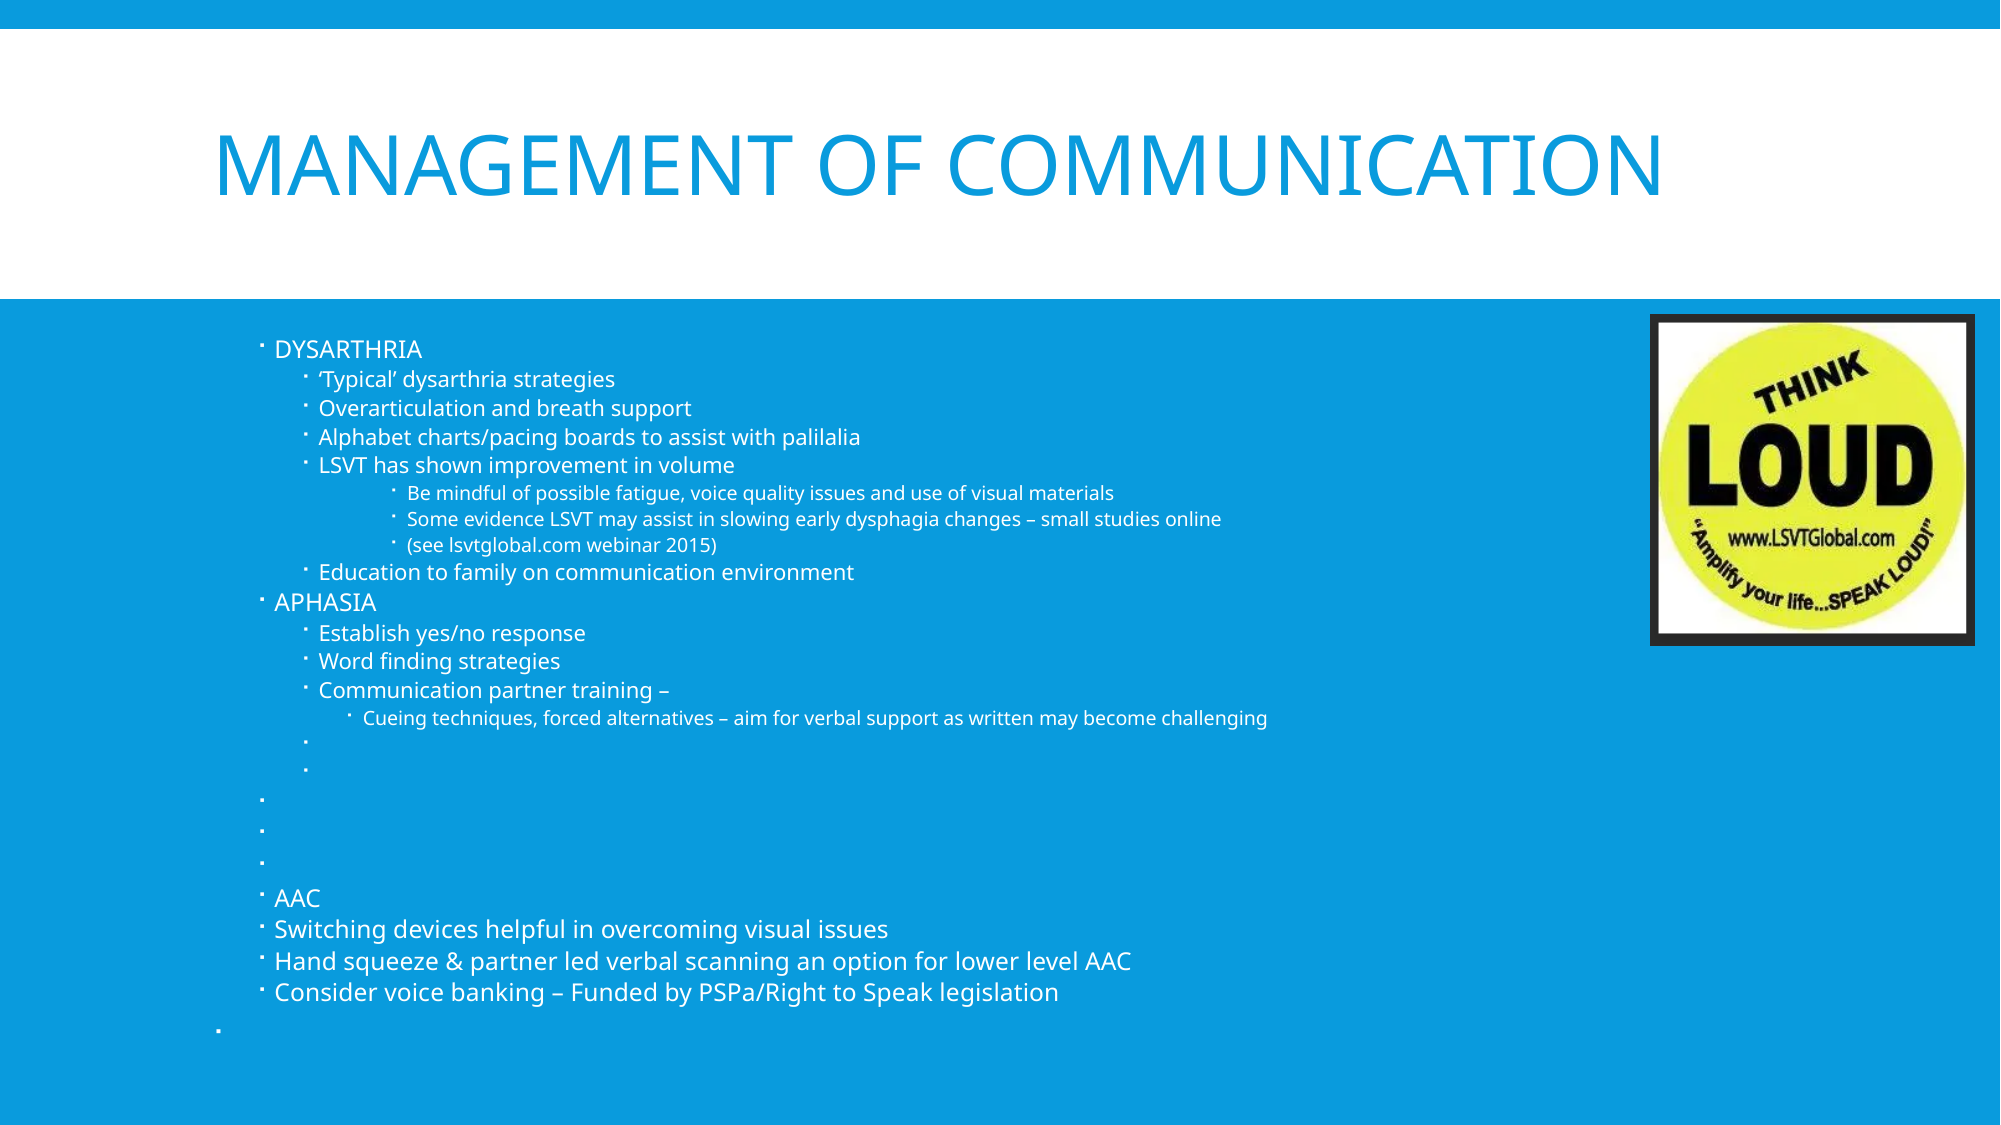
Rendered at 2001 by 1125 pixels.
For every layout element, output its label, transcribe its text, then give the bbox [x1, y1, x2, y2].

list DYSARTHRIA ‘Typical’ dysarthria strategies Overarticulation and breath support Alphabet charts/pacing boards to assist with palilalia LSVT has shown improvement in volume Be mindful of possible fatigue, voice quality issues and use of visual materials Some evidence LSVT may assist in slowing early dysphagia changes – small studies online (see lsvtglobal.com webinar 2015) Education to family on communication environment APHASIA Establish yes/no response Word finding strategies Communication partner training – Cueing techniques, forced alternatives – aim for verbal support as written may become challenging AAC Switching devices helpful in overcoming visual issues Hand squeeze & partner led verbal scanning an option for lower level AAC Consider voice banking – Funded by PSPa/Right to Speak legislation [197, 329, 1803, 1021]
title Management of communication [197, 46, 1803, 294]
picture [1651, 315, 1974, 645]
